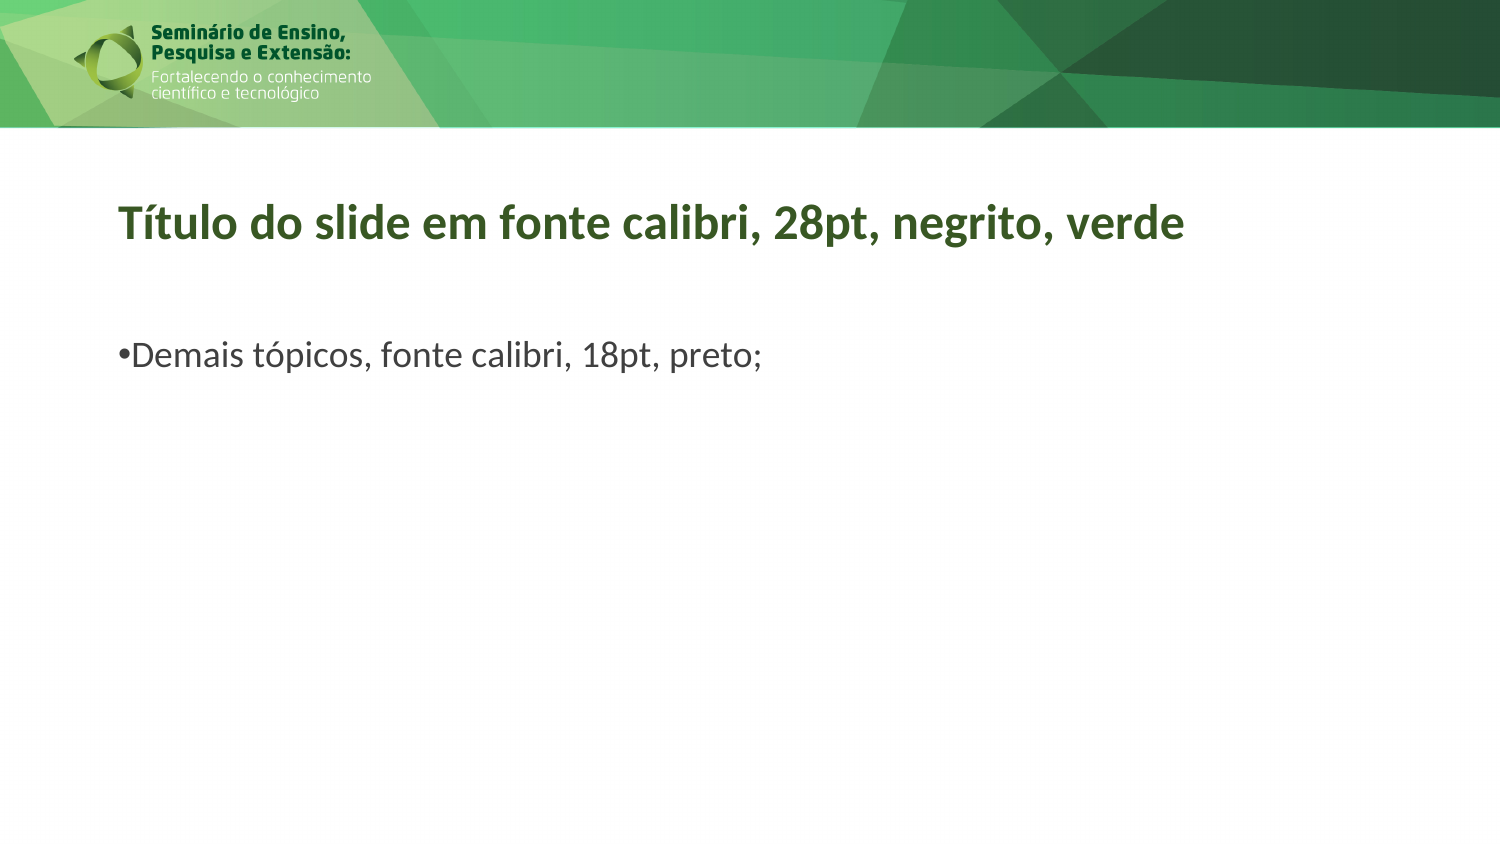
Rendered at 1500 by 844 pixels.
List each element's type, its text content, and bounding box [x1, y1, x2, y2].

text_box Título do slide em fonte calibri, 28pt, negrito, verde Demais tópicos, fonte calibri, 18pt, preto; [103, 188, 1397, 725]
picture [0, 0, 1500, 844]
